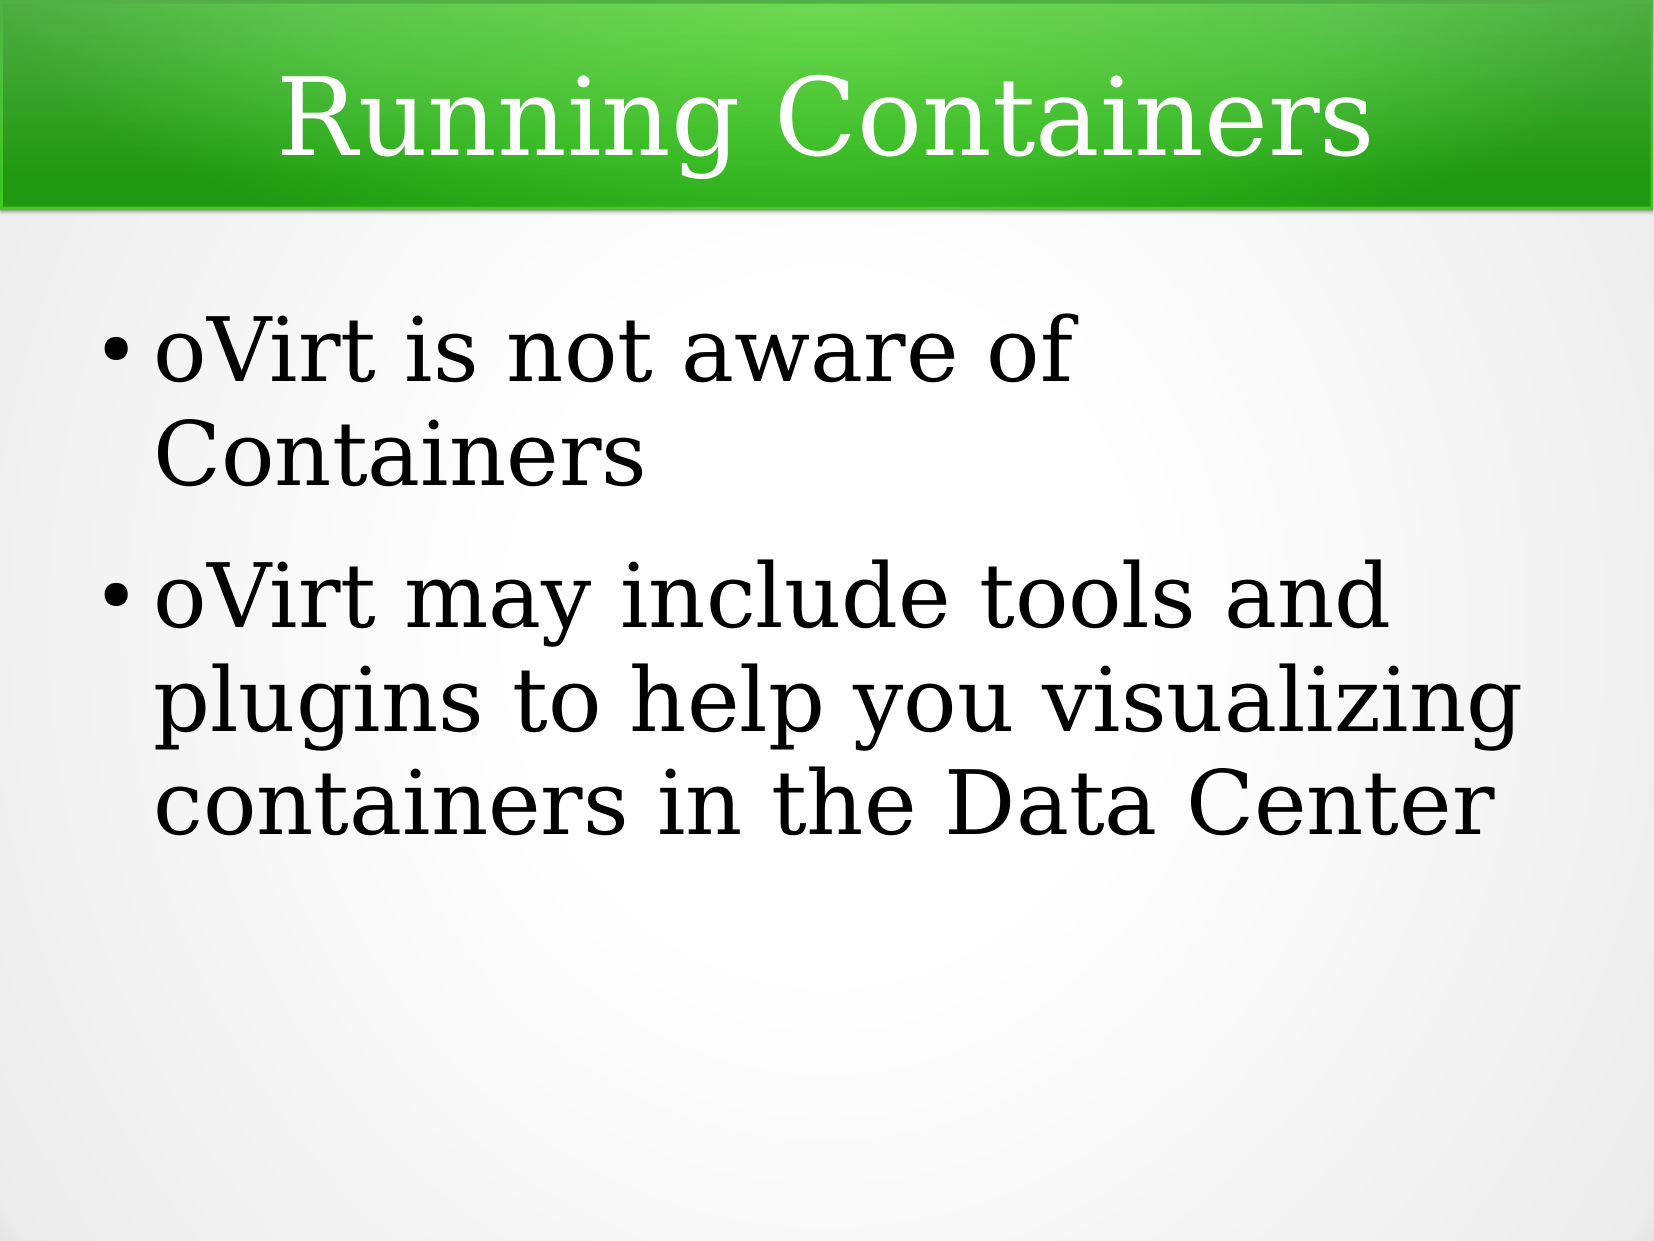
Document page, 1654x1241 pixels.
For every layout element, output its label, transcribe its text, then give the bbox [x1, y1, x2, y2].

title Running Containers [82, 47, 1571, 189]
list oVirt is not aware of Containers oVirt may include tools and plugins to help you visualizing containers in the Data Center [82, 299, 1571, 1019]
